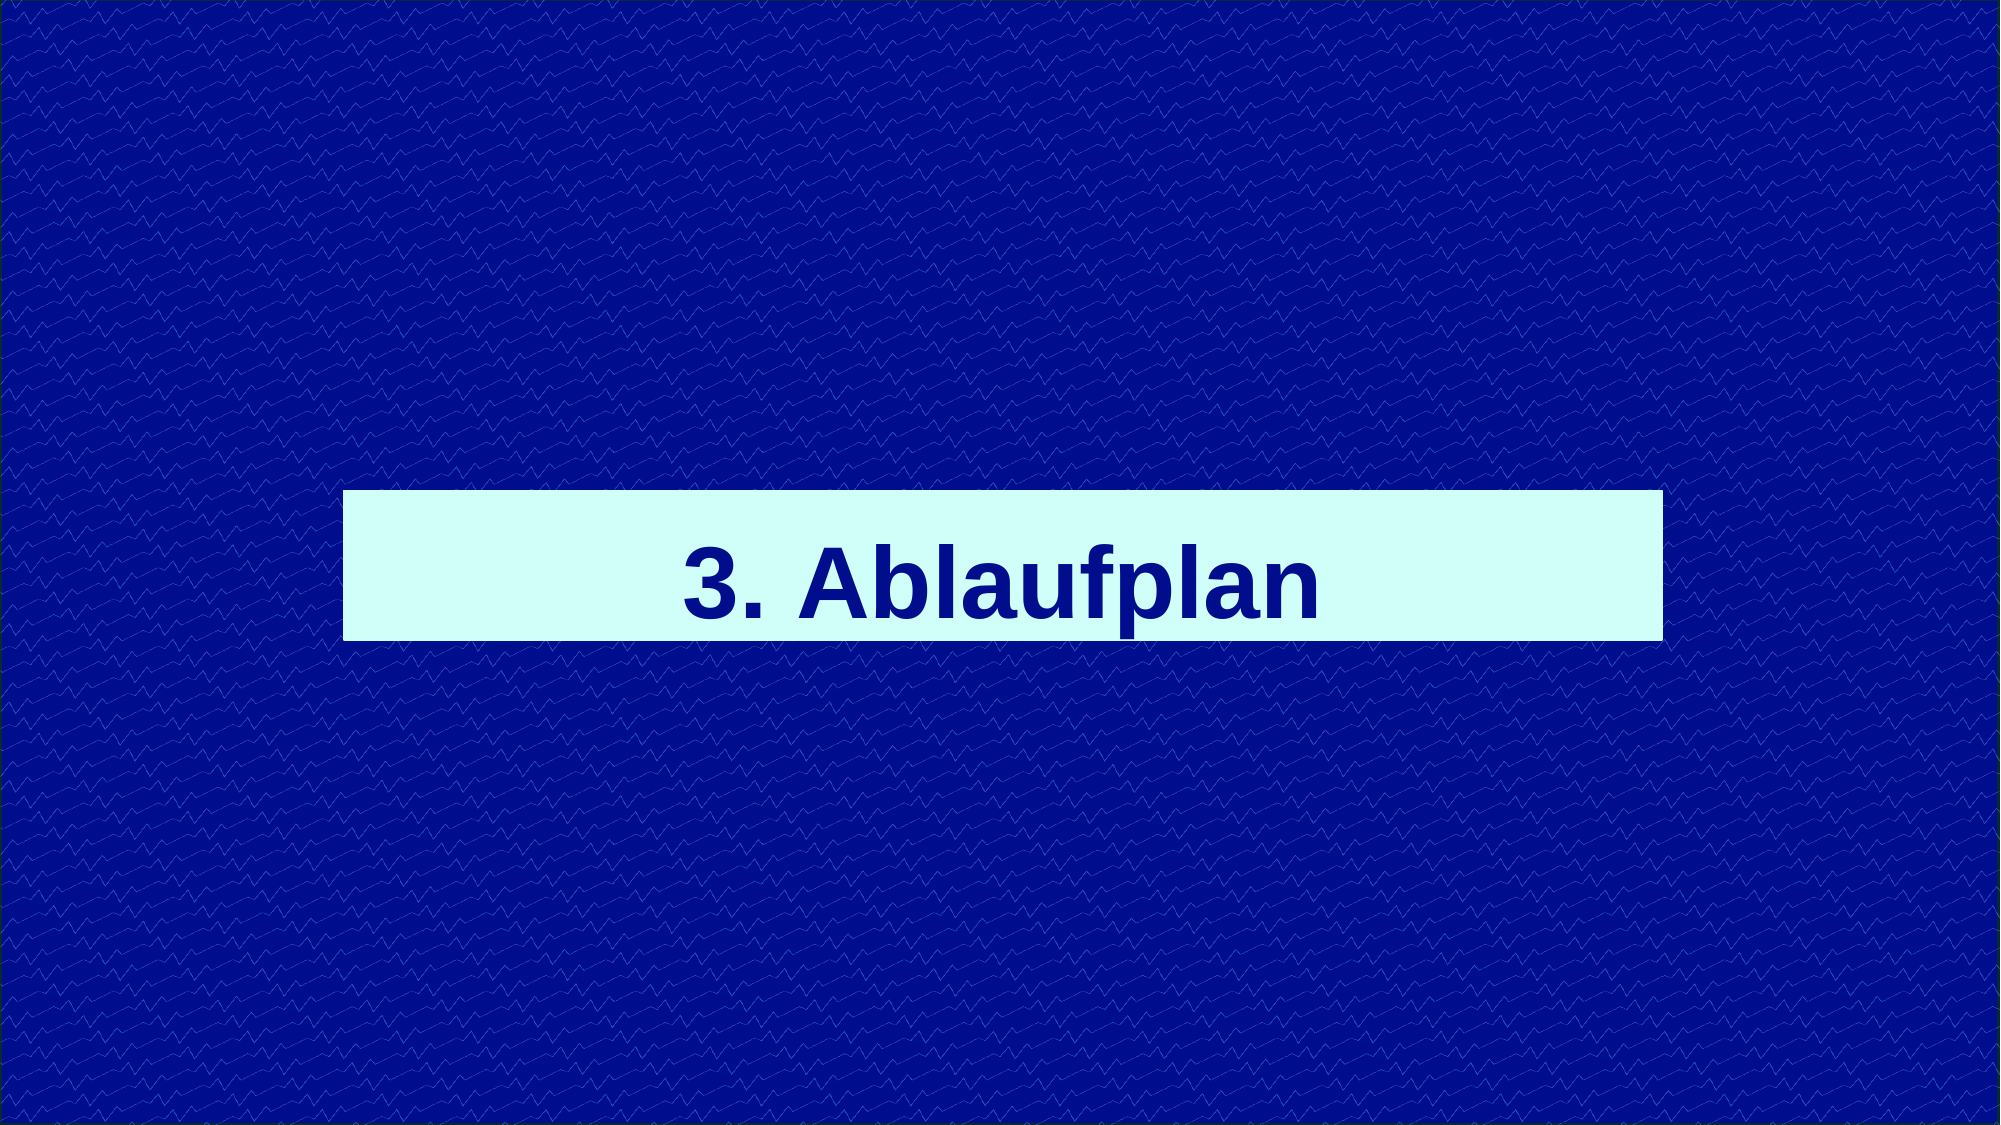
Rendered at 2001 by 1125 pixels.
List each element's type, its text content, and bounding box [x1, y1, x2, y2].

text_box 3. Ablaufplan [343, 490, 1663, 641]
text_box [0, 0, 2000, 1125]
